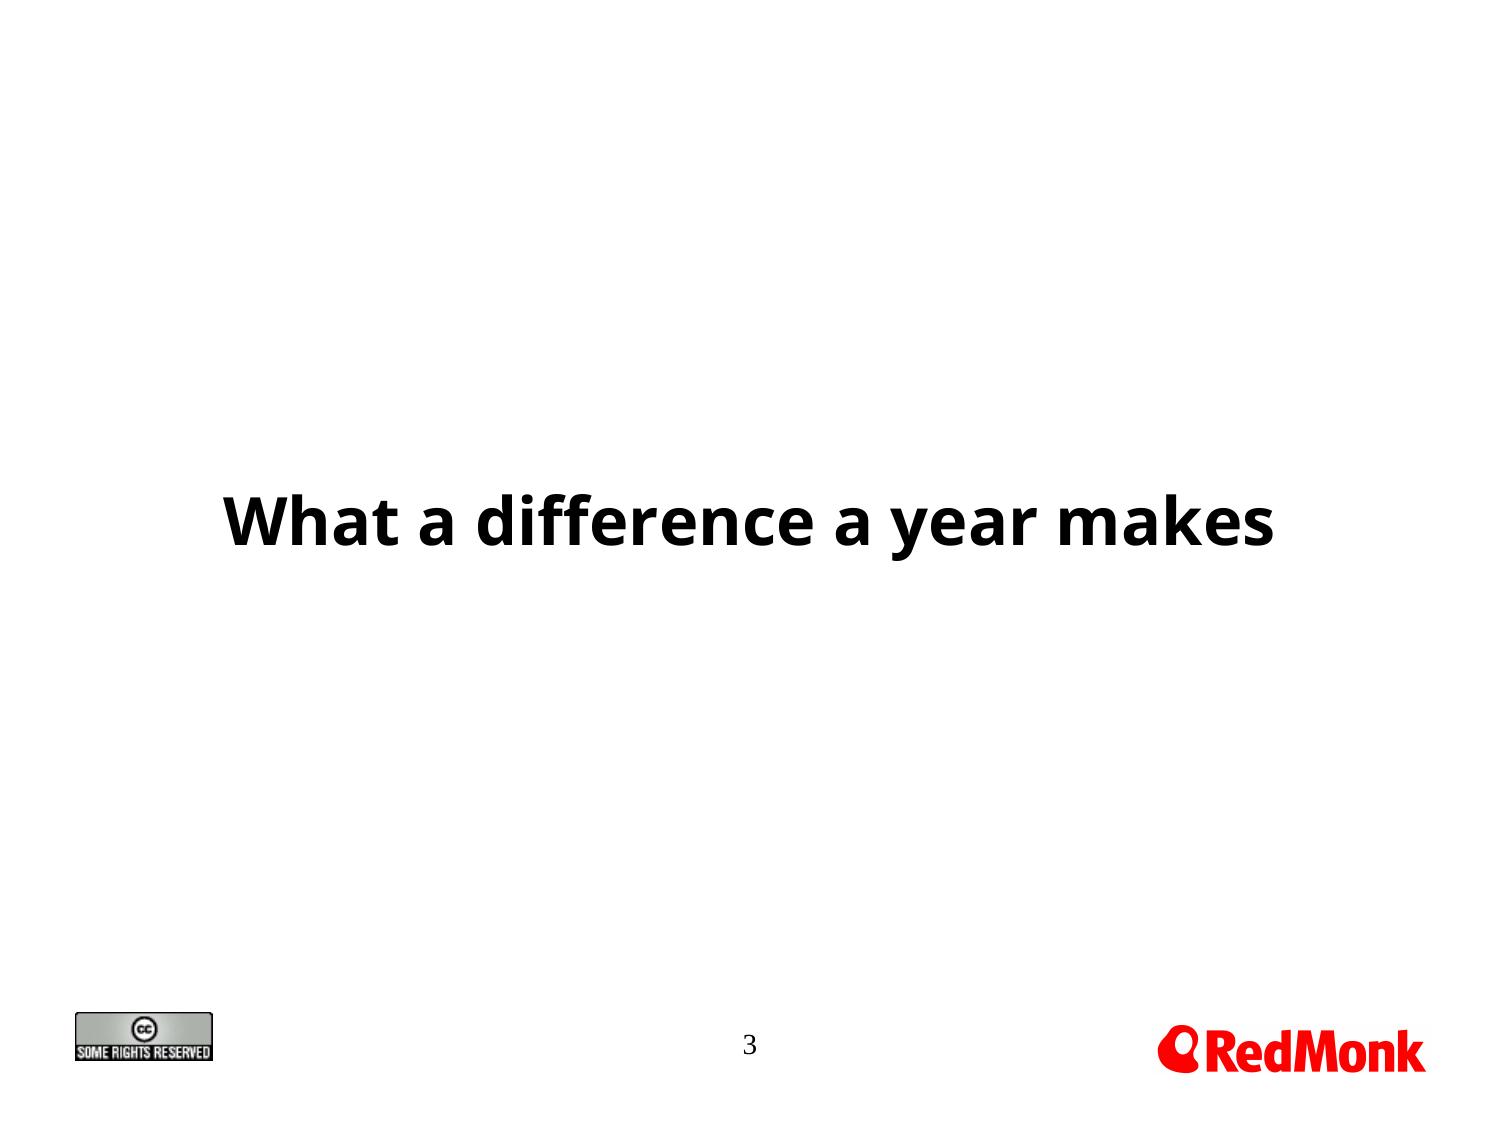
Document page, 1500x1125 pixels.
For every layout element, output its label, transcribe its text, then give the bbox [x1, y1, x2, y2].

picture [1151, 1023, 1433, 1075]
picture [75, 1012, 213, 1061]
text_box What a difference a year makes [112, 470, 1388, 912]
